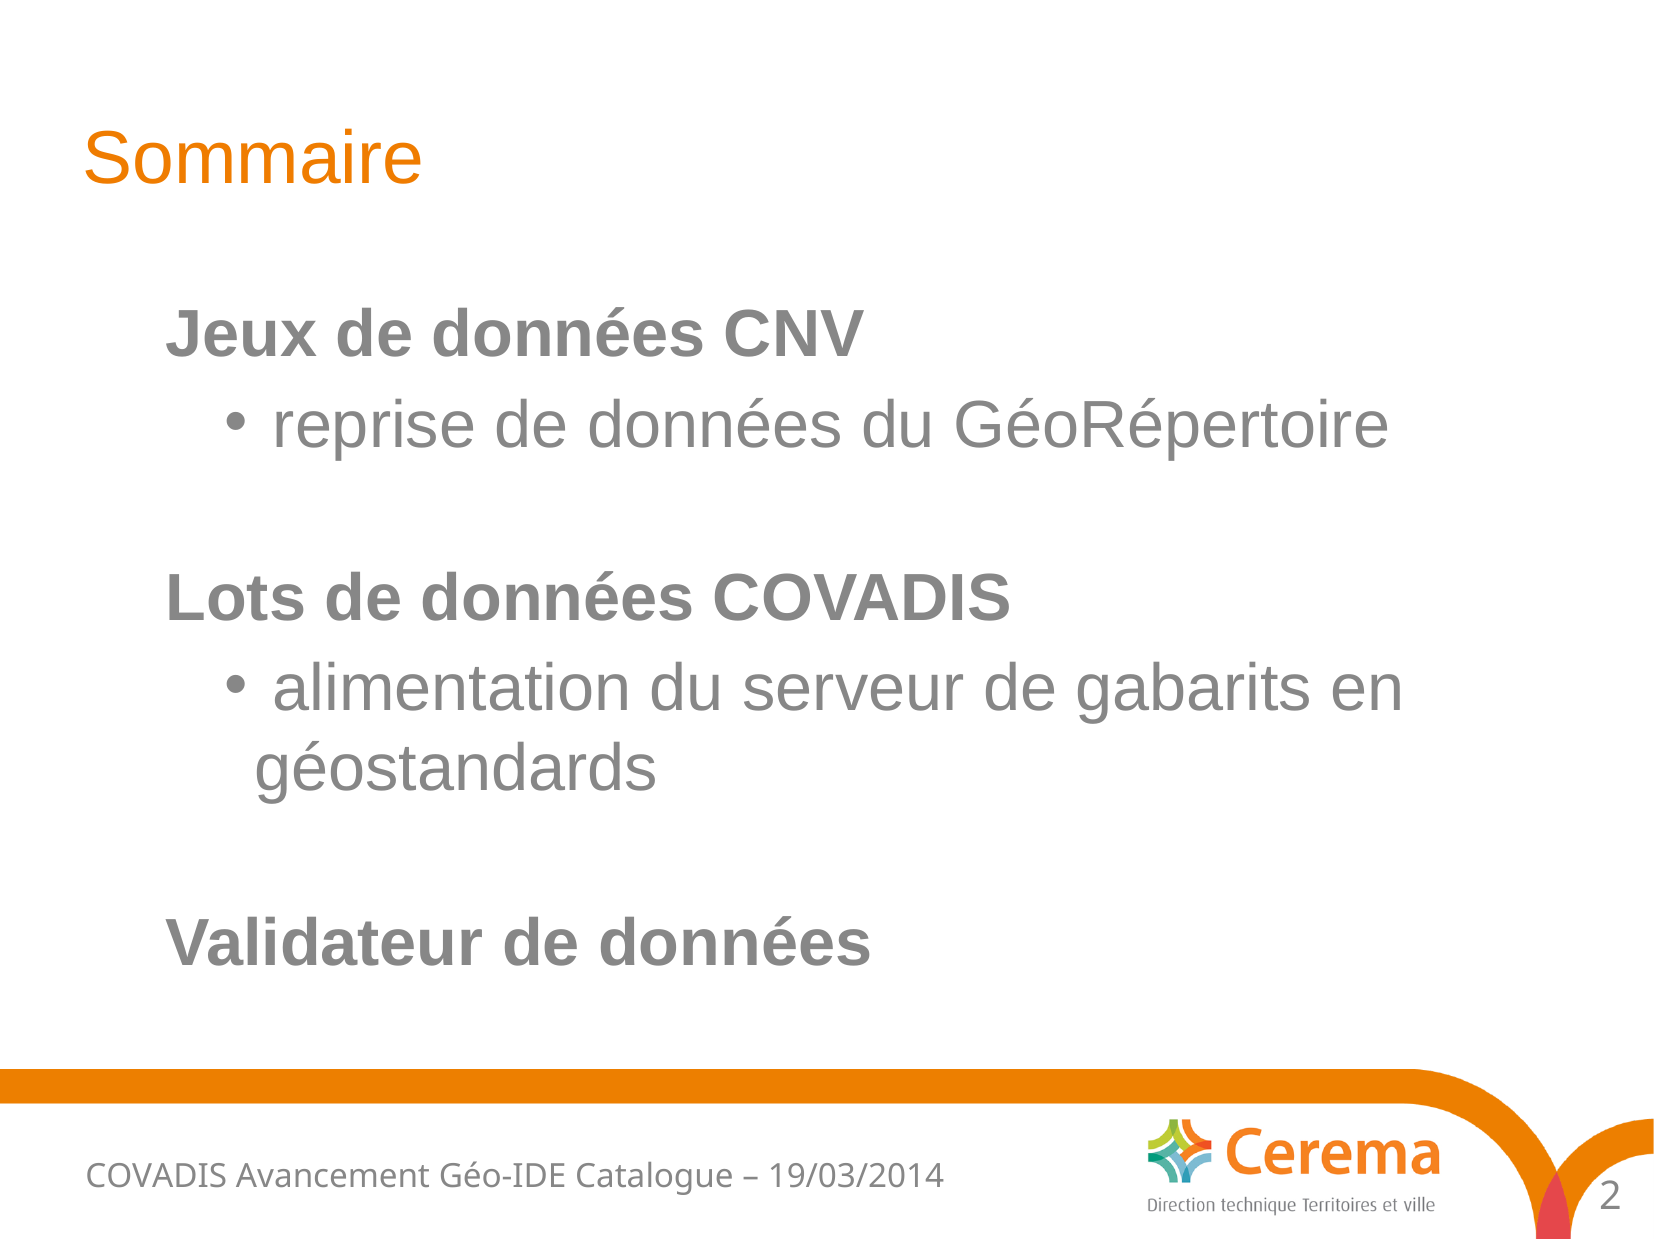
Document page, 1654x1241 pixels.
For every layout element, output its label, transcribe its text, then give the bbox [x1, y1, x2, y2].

title Sommaire [82, 49, 1571, 257]
picture [0, 1069, 1654, 1239]
list Jeux de données CNV reprise de données du GéoRépertoire Lots de données COVADIS alimentation du serveur de gabarits en géostandards Validateur de données [165, 290, 1538, 1010]
